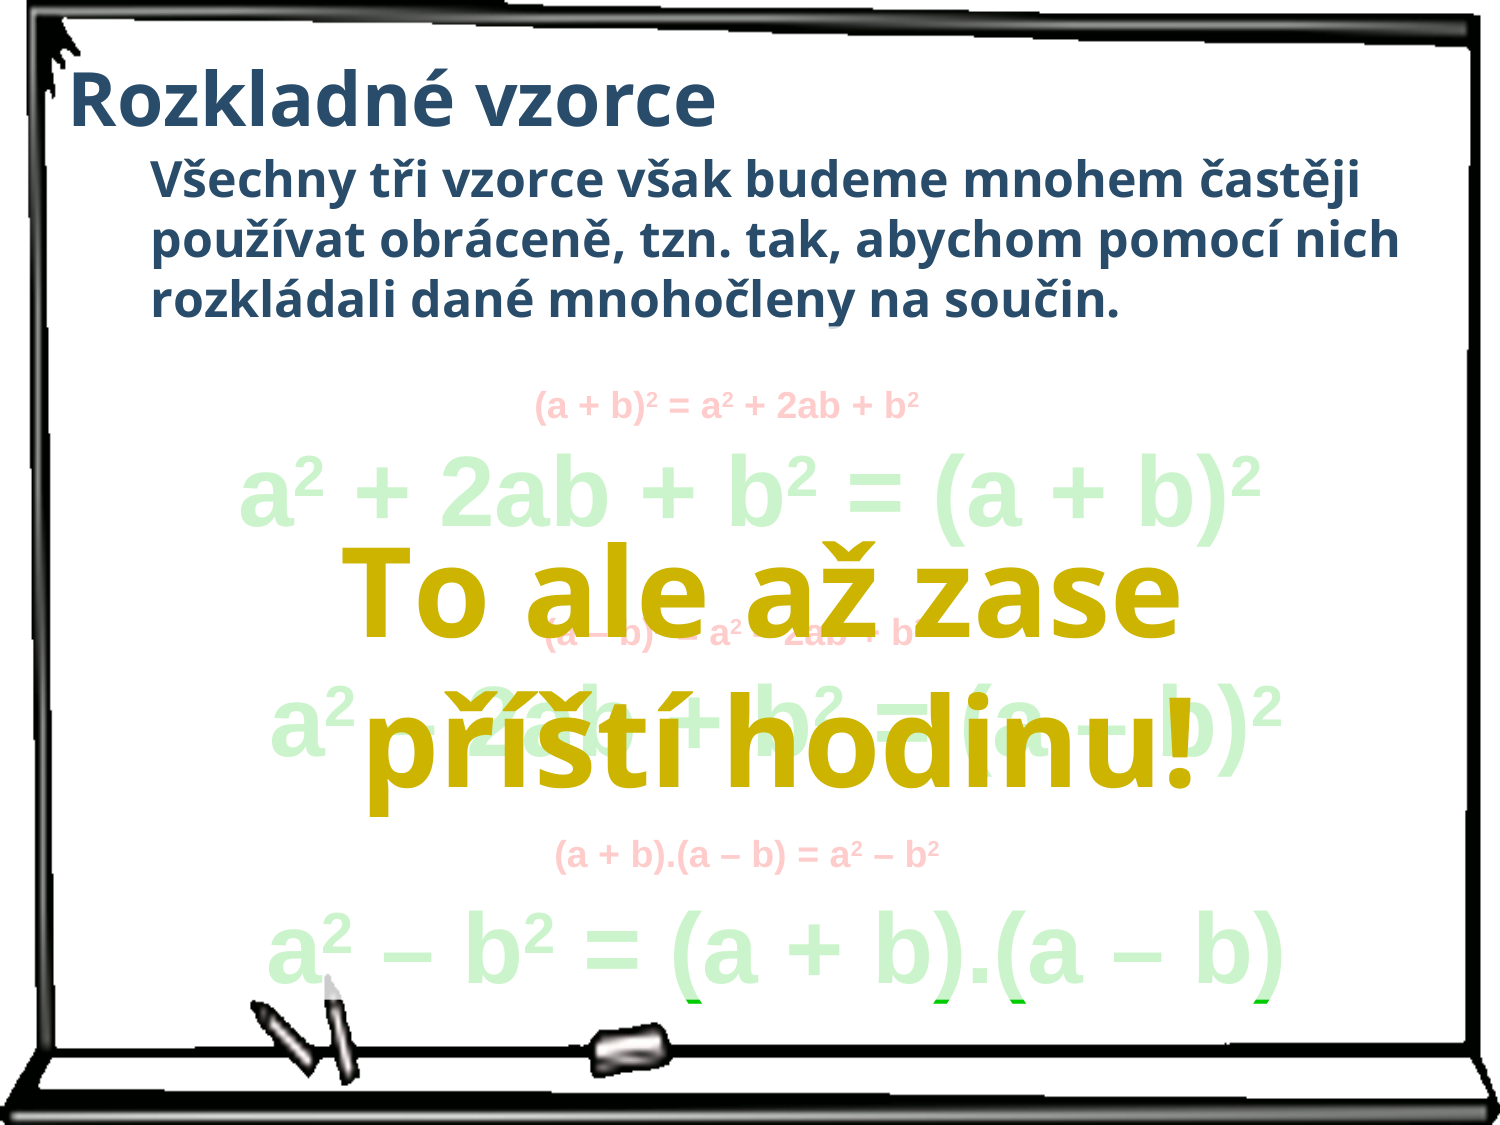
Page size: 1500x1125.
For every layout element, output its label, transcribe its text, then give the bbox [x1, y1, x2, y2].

text_box Rozkladné vzorce [53, 54, 1447, 138]
text_box To ale až zase příští hodinu! [135, 326, 1424, 1000]
text_box Všechny tři vzorce však budeme mnohem častěji používat obráceně, tzn. tak, abychom pomocí nich rozkládali dané mnohočleny na součin. [135, 196, 1447, 279]
text_box a2 – b2 = (a + b).(a – b) [251, 1000, 1302, 1012]
picture [0, 0, 1500, 1125]
